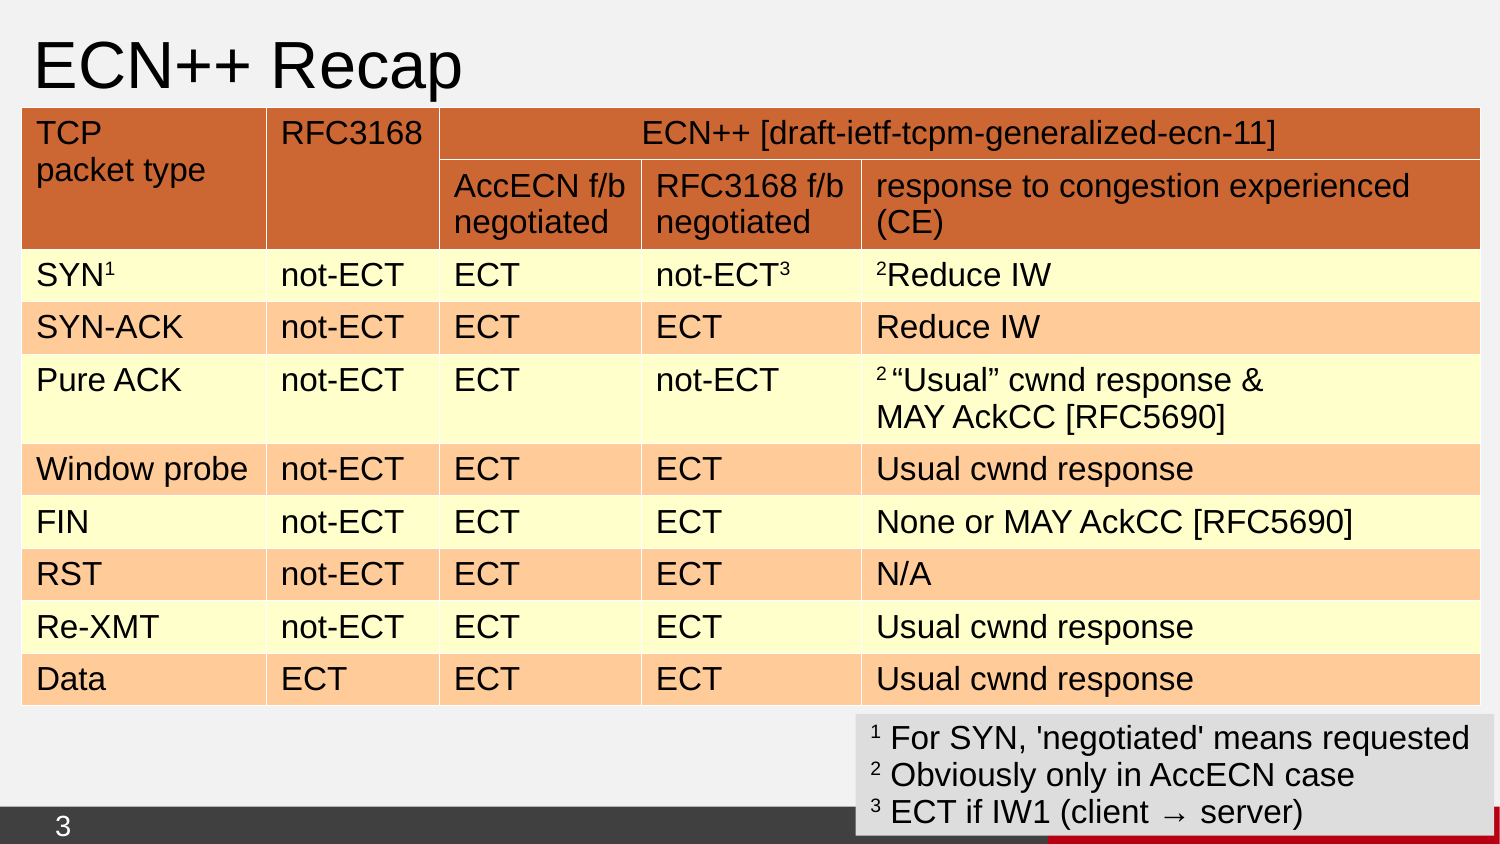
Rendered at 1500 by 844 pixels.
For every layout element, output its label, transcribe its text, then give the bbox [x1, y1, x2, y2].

table_cell ECT [440, 654, 641, 705]
table_cell not-ECT [267, 549, 439, 600]
table_cell SYN1 [22, 250, 266, 301]
table_cell ECT [642, 654, 861, 705]
table_cell ECT [440, 601, 641, 653]
table_cell not-ECT [267, 444, 439, 495]
table_cell AccECN f/b negotiated [440, 160, 641, 249]
table_cell Re-XMT [22, 601, 266, 653]
table_cell ECT [642, 549, 861, 600]
table_cell RFC3168 f/b negotiated [642, 160, 861, 249]
table_cell RST [22, 549, 266, 600]
table_cell not-ECT [267, 250, 439, 301]
table_cell response to congestion experienced (CE) [862, 160, 1480, 249]
title ECN++ Recap [33, 0, 1477, 107]
table_header ECN++ [draft-ietf-tcpm-generalized-ecn-11] [440, 108, 1480, 159]
table_cell 2Reduce IW [862, 250, 1480, 301]
table_cell N/A [862, 549, 1480, 600]
table_cell ECT [642, 302, 861, 354]
table_cell ECT [440, 250, 641, 301]
table_cell Usual cwnd response [862, 654, 1480, 705]
table_cell Usual cwnd response [862, 601, 1480, 653]
table_cell not-ECT [267, 302, 439, 354]
table_cell not-ECT [642, 355, 861, 443]
table_cell not-ECT [267, 355, 439, 443]
table_cell Reduce IW [862, 302, 1480, 354]
table_cell ECT [642, 444, 861, 495]
table_cell ECT [440, 444, 641, 495]
table_cell not-ECT3 [642, 250, 861, 301]
table_cell ECT [440, 549, 641, 600]
table_cell ECT [642, 601, 861, 653]
text_box 1 For SYN, 'negotiated' means requested 2 Obviously only in AccECN case 3 ECT if IW1 (client → server) [855, 713, 1495, 836]
table_cell None or MAY AckCC [RFC5690] [862, 496, 1480, 548]
table_cell Data [22, 654, 266, 705]
table_cell 2 “Usual” cwnd response & MAY AckCC [RFC5690] [862, 355, 1480, 443]
table_cell ECT [440, 302, 641, 354]
table_cell ECT [440, 355, 641, 443]
table_cell ECT [267, 654, 439, 705]
table_header TCP packet type [22, 108, 266, 249]
table_cell not-ECT [267, 496, 439, 548]
table_cell ECT [642, 496, 861, 548]
table_cell not-ECT [267, 601, 439, 653]
table_cell ECT [440, 496, 641, 548]
table_cell Pure ACK [22, 355, 266, 443]
table_header RFC3168 [267, 108, 439, 249]
table_cell SYN-ACK [22, 302, 266, 354]
table_cell FIN [22, 496, 266, 548]
table_cell Usual cwnd response [862, 444, 1480, 495]
table_cell Window probe [22, 444, 266, 495]
